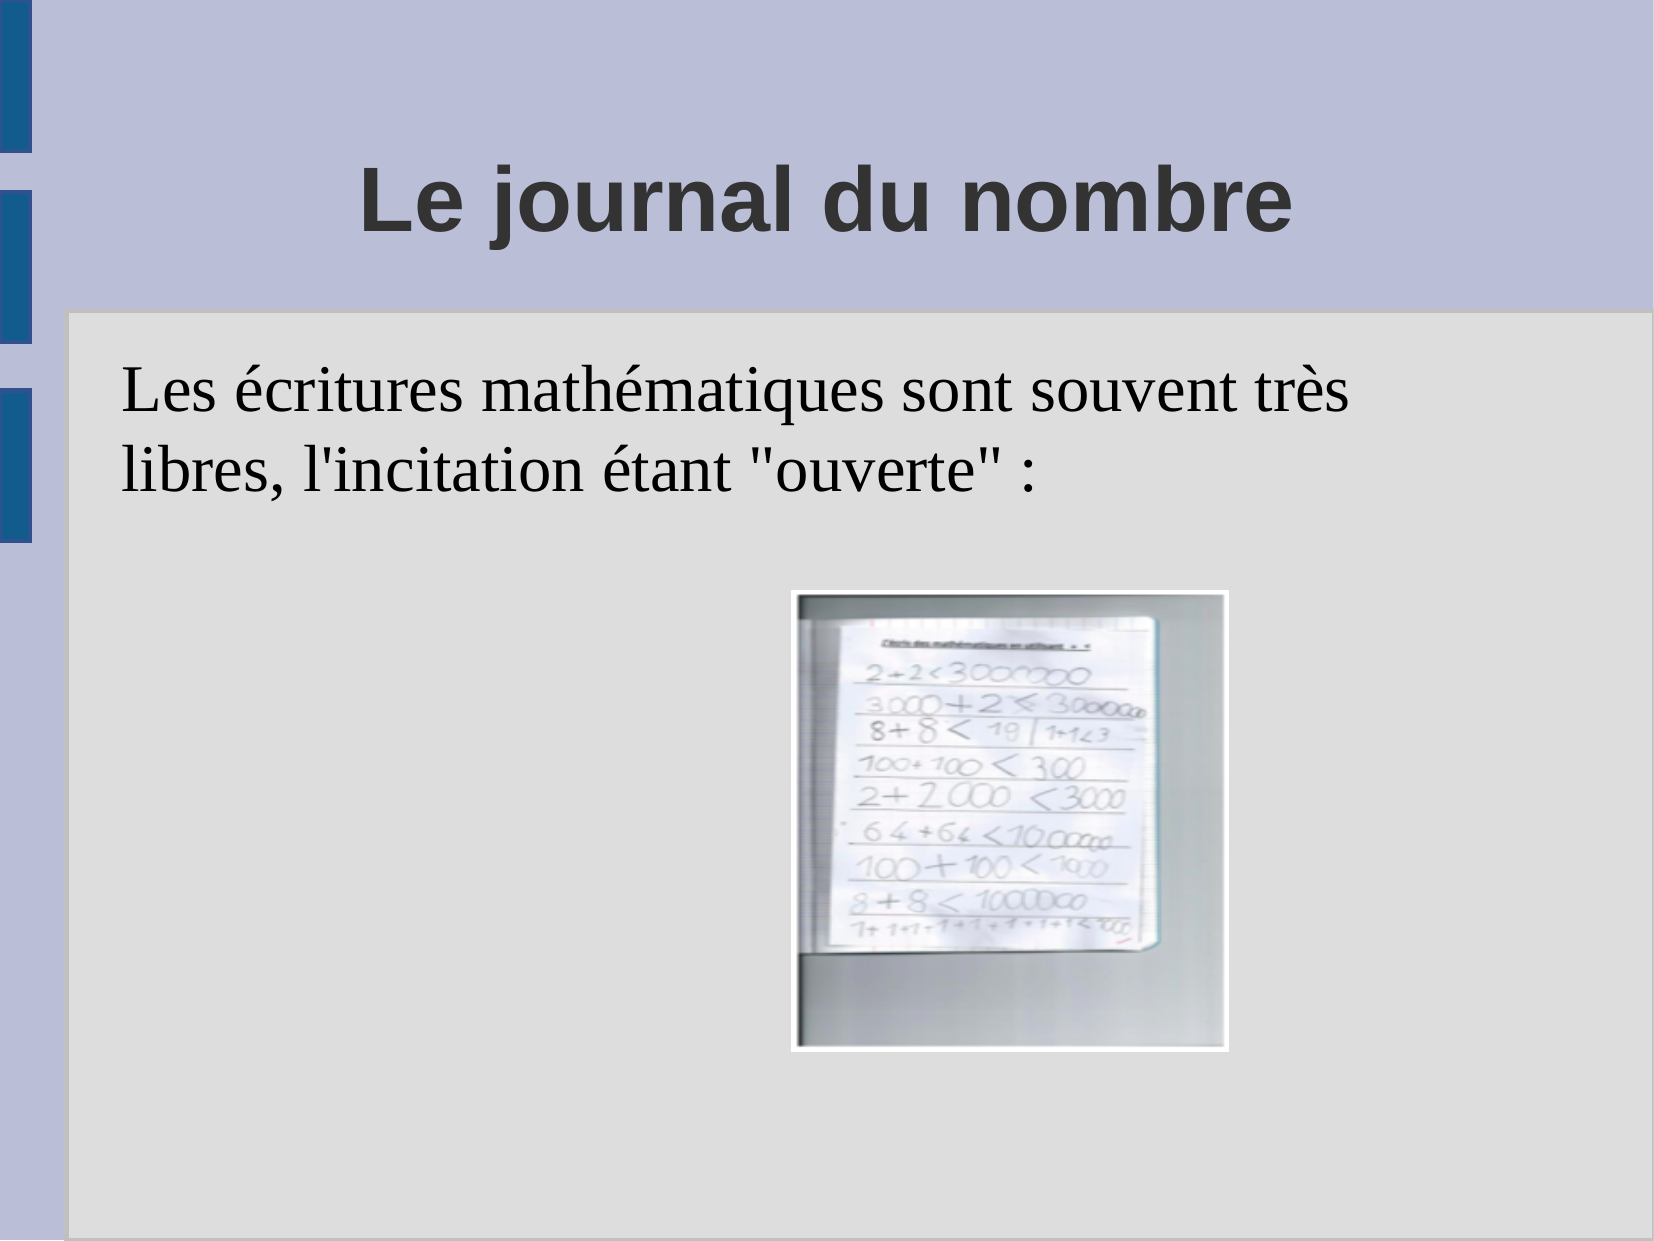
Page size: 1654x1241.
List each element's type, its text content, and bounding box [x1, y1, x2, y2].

title Le journal du nombre [121, 91, 1534, 299]
picture [791, 590, 1229, 1052]
list Les écritures mathématiques sont souvent très libres, l'incitation étant "ouverte" : [121, 344, 1534, 1127]
